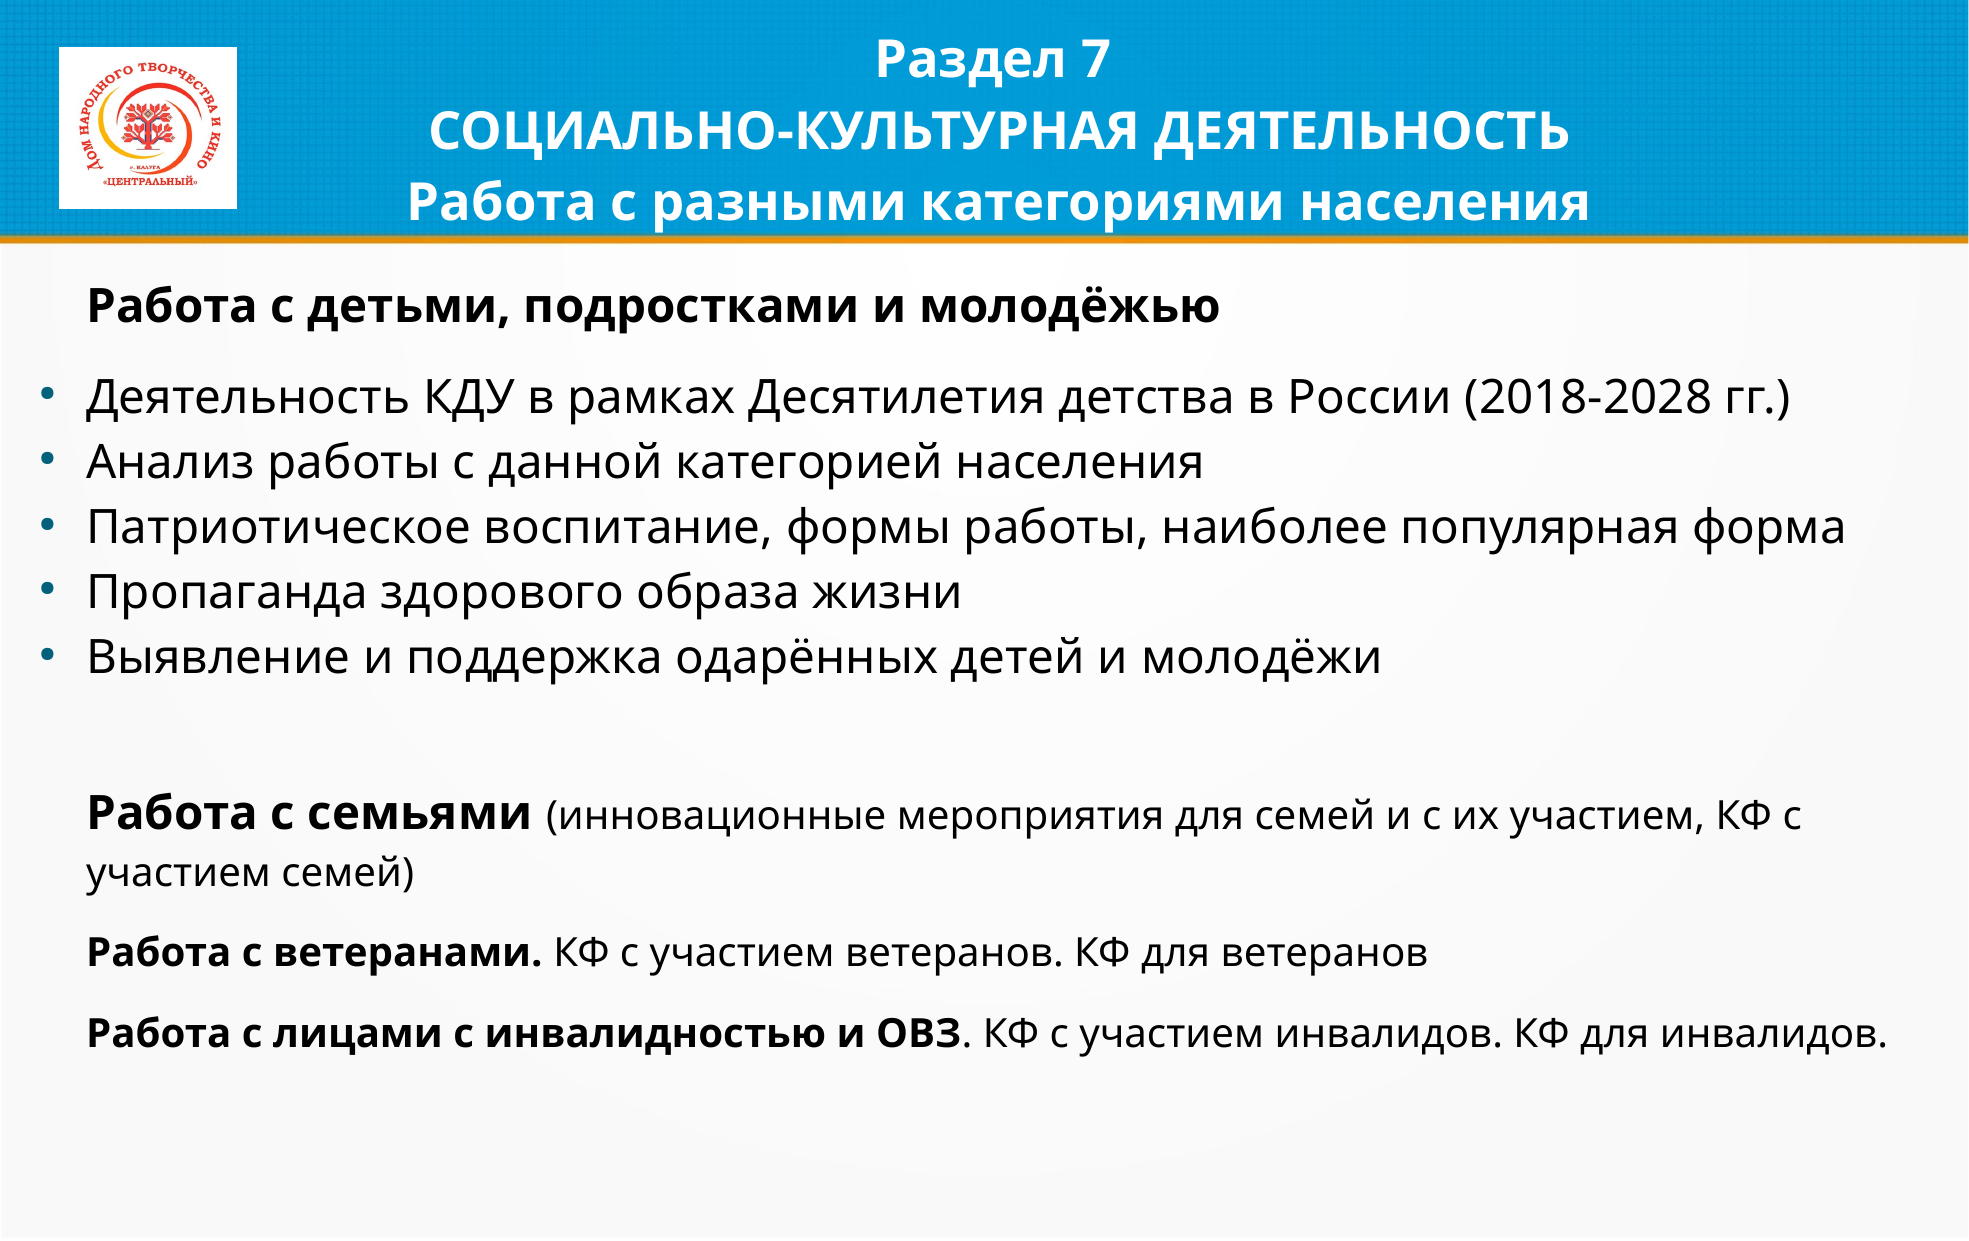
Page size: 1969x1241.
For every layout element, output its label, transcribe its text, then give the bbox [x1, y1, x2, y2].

picture [0, 233, 1969, 1241]
title Раздел 7 СОЦИАЛЬНО-КУЛЬТУРНАЯ ДЕЯТЕЛЬНОСТЬ Работа с разными категориями населения [98, 19, 1902, 237]
list Работа с детьми, подростками и молодёжью Деятельность КДУ в рамках Десятилетия детства в России (2018-2028 гг.) Анализ работы с данной категорией населения Патриотическое воспитание, формы работы, наиболее популярная форма Пропаганда здорового образа жизни Выявление и поддержка одарённых детей и молодёжи Работа с семьями (инновационные мероприятия для семей и с их участием, КФ с участием семей) Работа с ветеранами. КФ с участием ветеранов. КФ для ветеранов Работа с лицами с инвалидностью и ОВЗ. КФ с участием инвалидов. КФ для инвалидов. [23, 271, 1890, 1134]
picture [60, 48, 236, 208]
